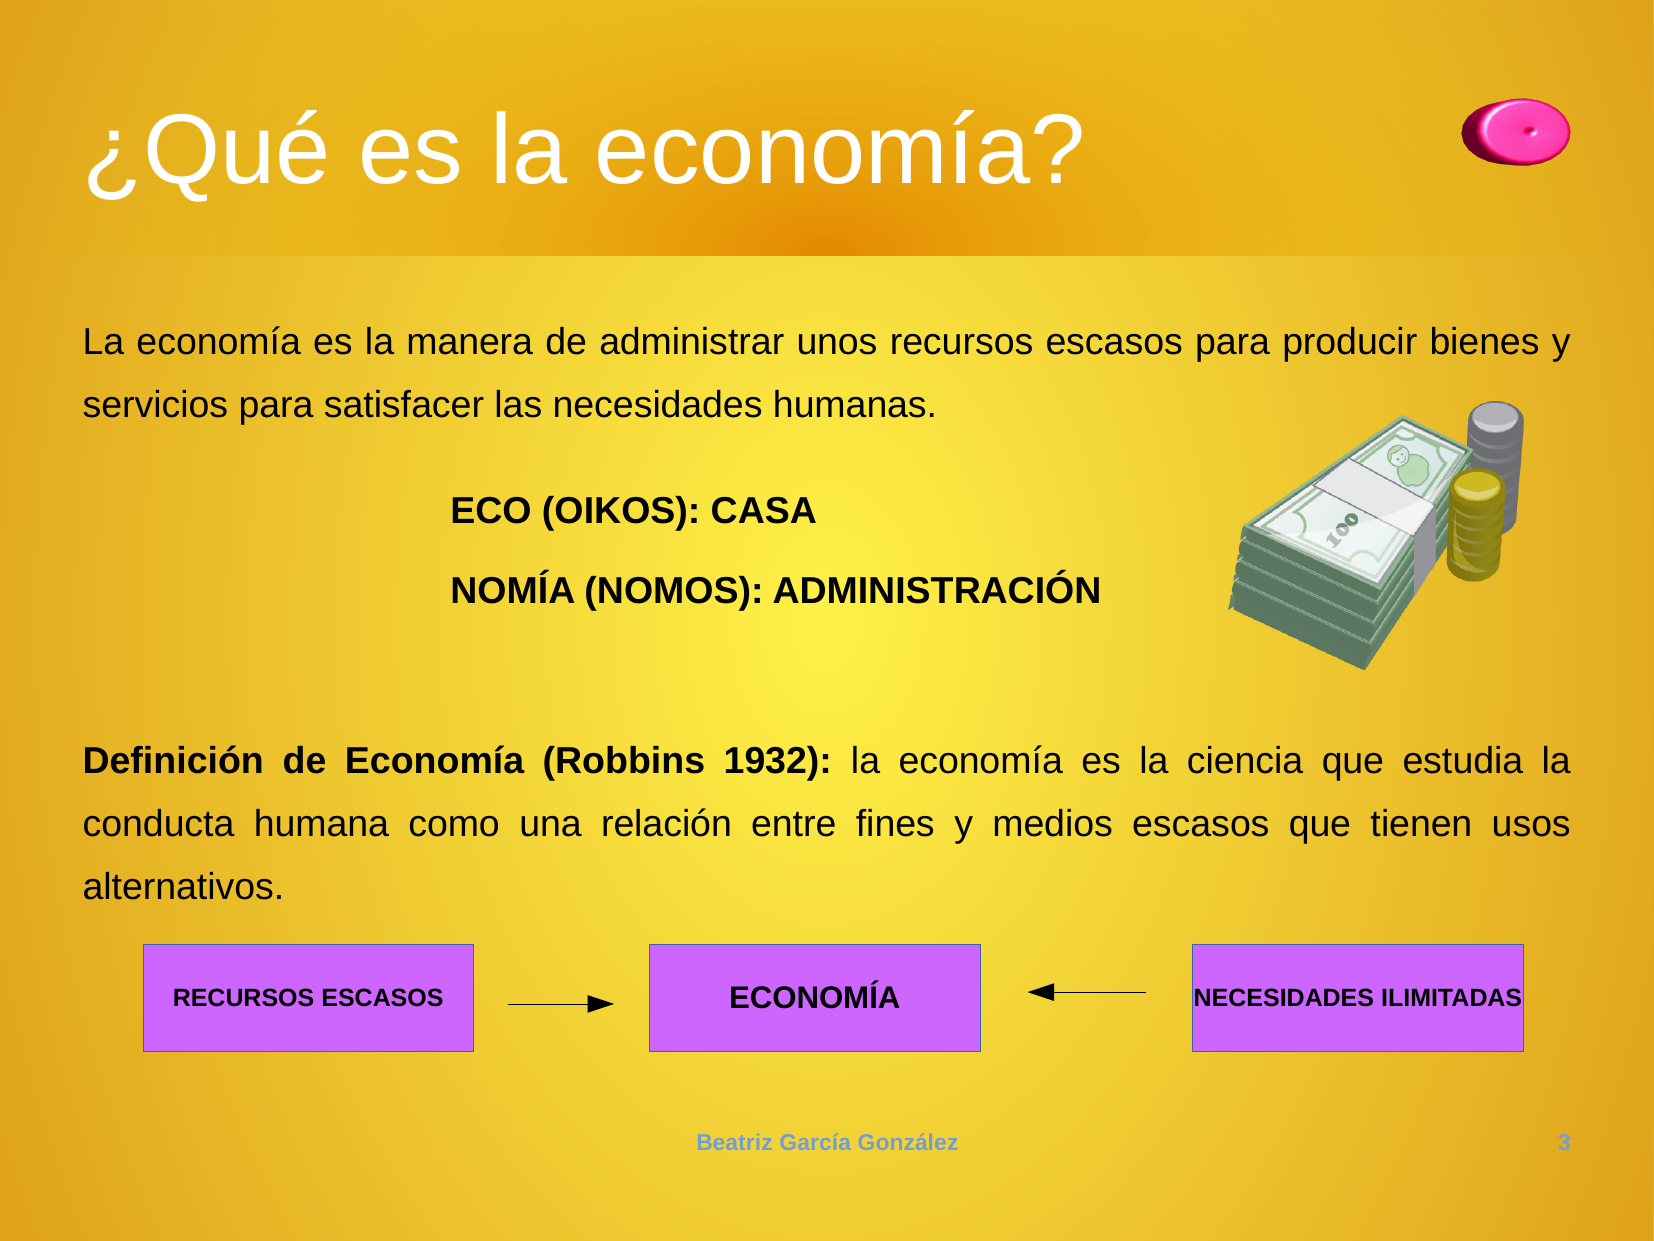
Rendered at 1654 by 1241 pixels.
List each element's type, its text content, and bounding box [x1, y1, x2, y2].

picture [1228, 401, 1524, 670]
list La economía es la manera de administrar unos recursos escasos para producir bienes y servicios para satisfacer las necesidades humanas. ECO (OIKOS): CASA NOMÍA (NOMOS): ADMINISTRACIÓN Definición de Economía (Robbins 1932): la economía es la ciencia que estudia la conducta humana como una relación entre fines y medios escasos que tienen usos alternativos. [82, 299, 1571, 1170]
title ¿Qué es la economía? [82, 47, 1571, 252]
text_box RECURSOS ESCASOS [143, 944, 474, 1052]
text_box ECONOMÍA [649, 944, 981, 1052]
text_box NECESIDADES ILIMITADAS [1192, 944, 1524, 1052]
